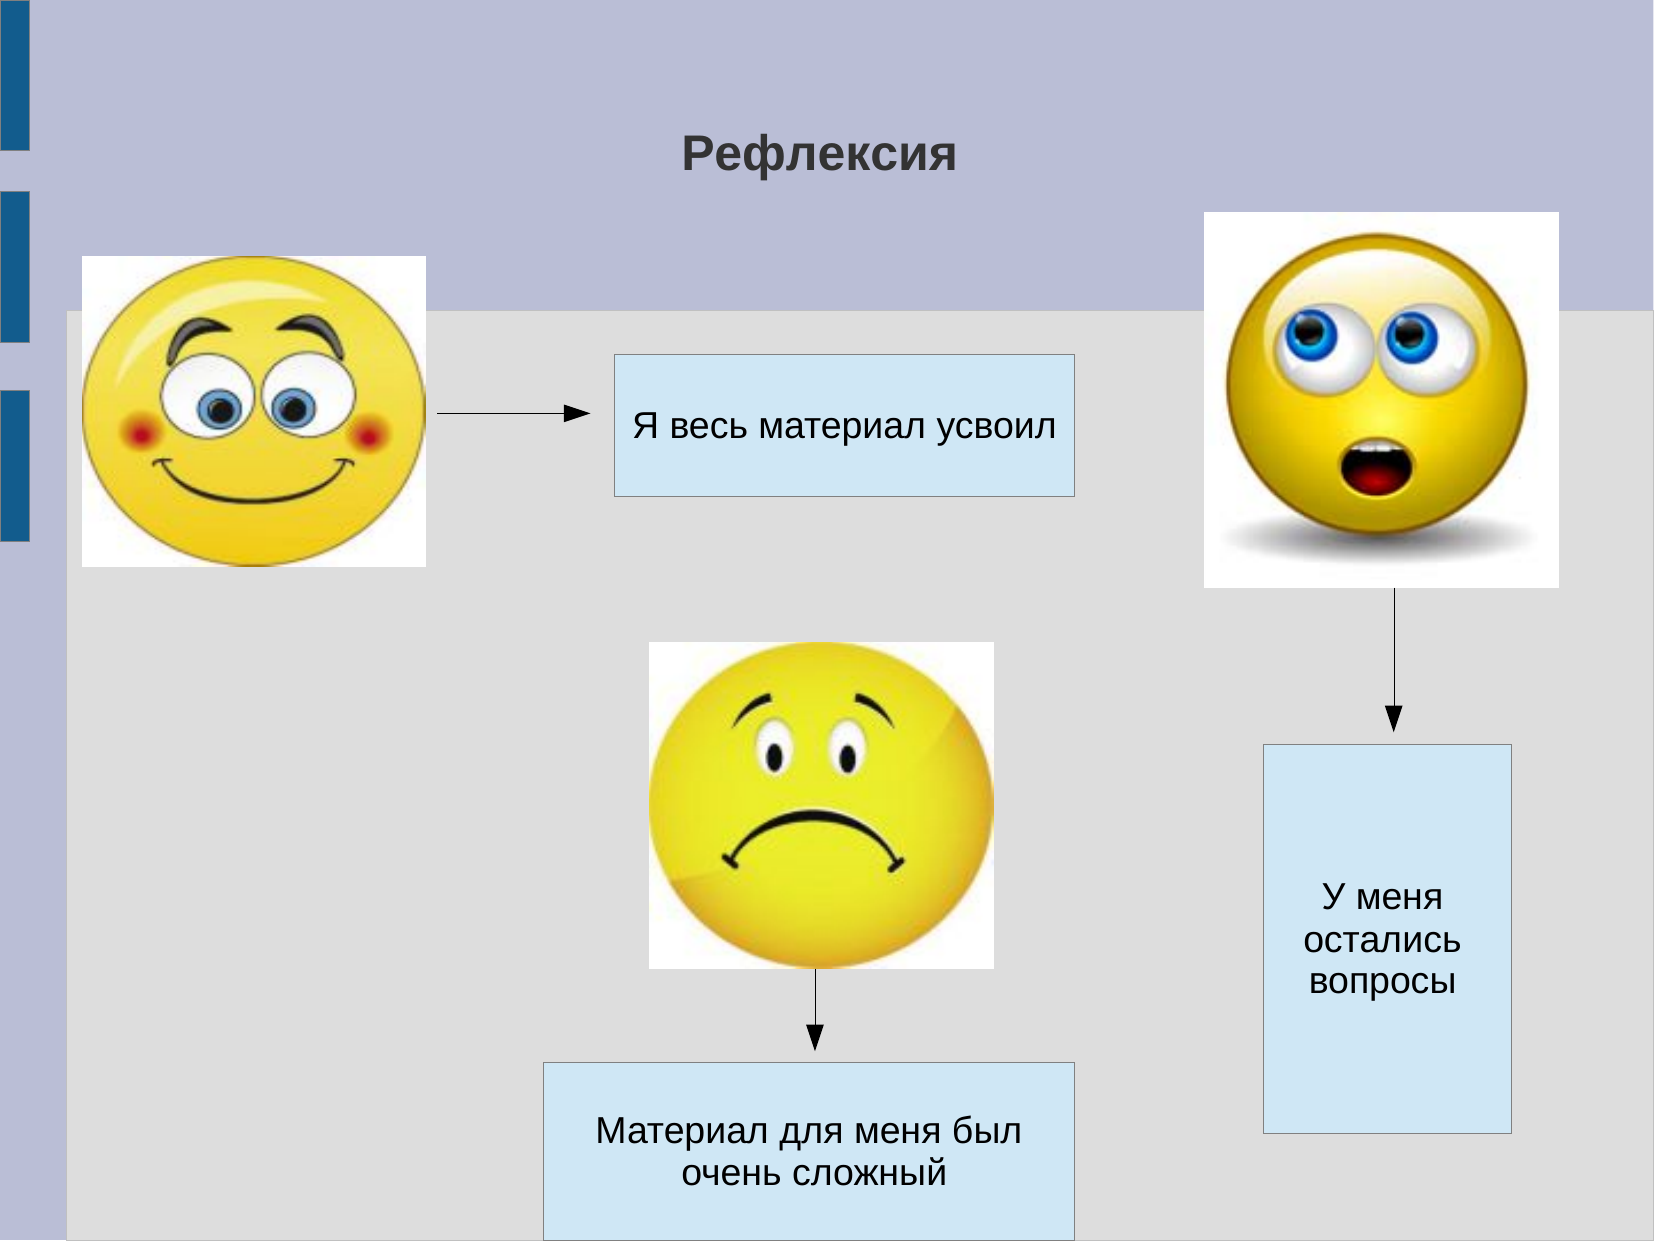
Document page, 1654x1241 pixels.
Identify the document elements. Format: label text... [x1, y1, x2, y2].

picture [649, 642, 994, 969]
picture [82, 256, 426, 567]
text_box У меня остались вопросы [1263, 744, 1512, 1134]
text_box Я весь материал усвоил [614, 354, 1075, 497]
title Рефлексия [82, 49, 1571, 257]
picture [1204, 212, 1559, 588]
text_box Материал для меня был очень сложный [543, 1062, 1075, 1241]
